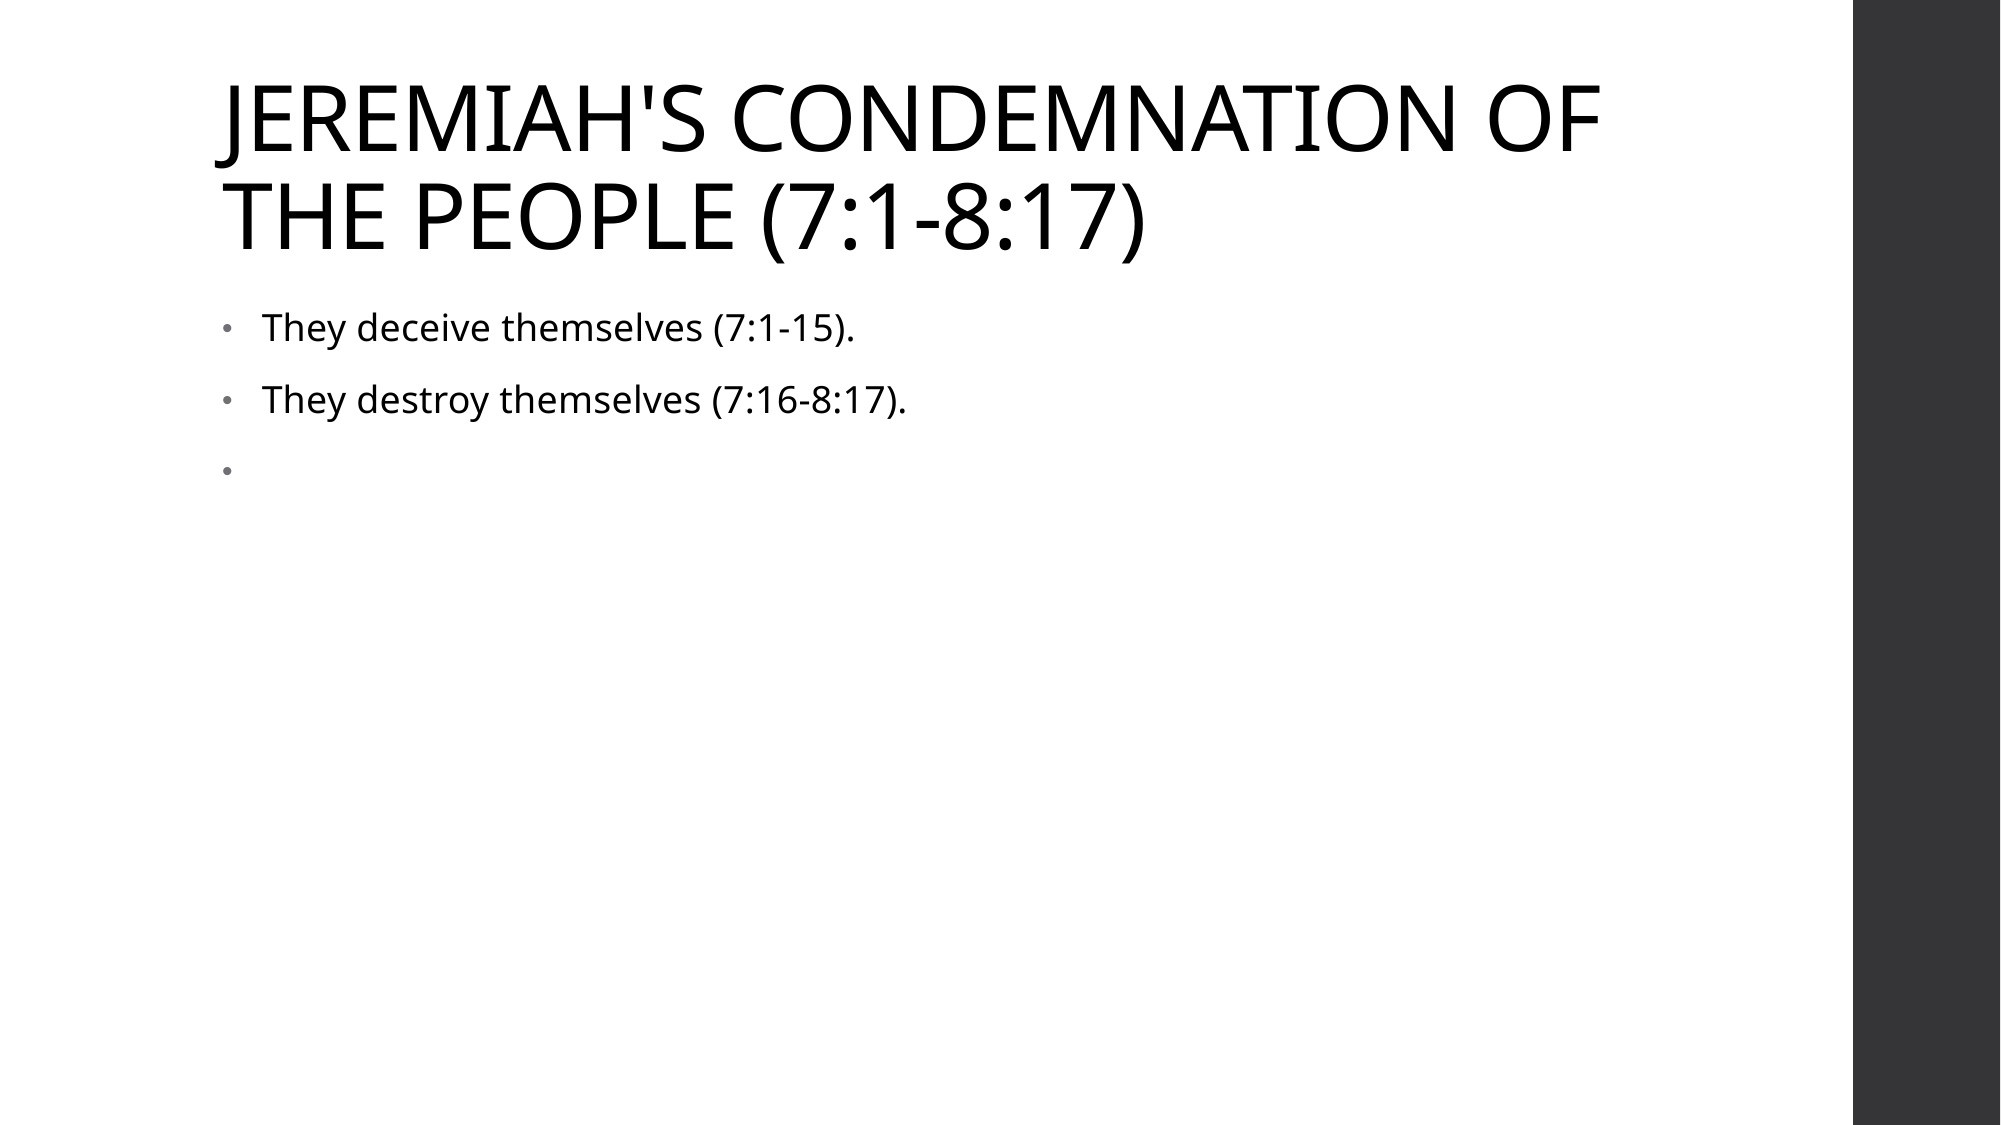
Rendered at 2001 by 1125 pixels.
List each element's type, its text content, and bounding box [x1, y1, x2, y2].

title JEREMIAH'S CONDEMNATION OF THE PEOPLE (7:1-8:17) [206, 60, 1797, 278]
list They deceive themselves (7:1-15). They destroy themselves (7:16-8:17). [206, 299, 1617, 1014]
